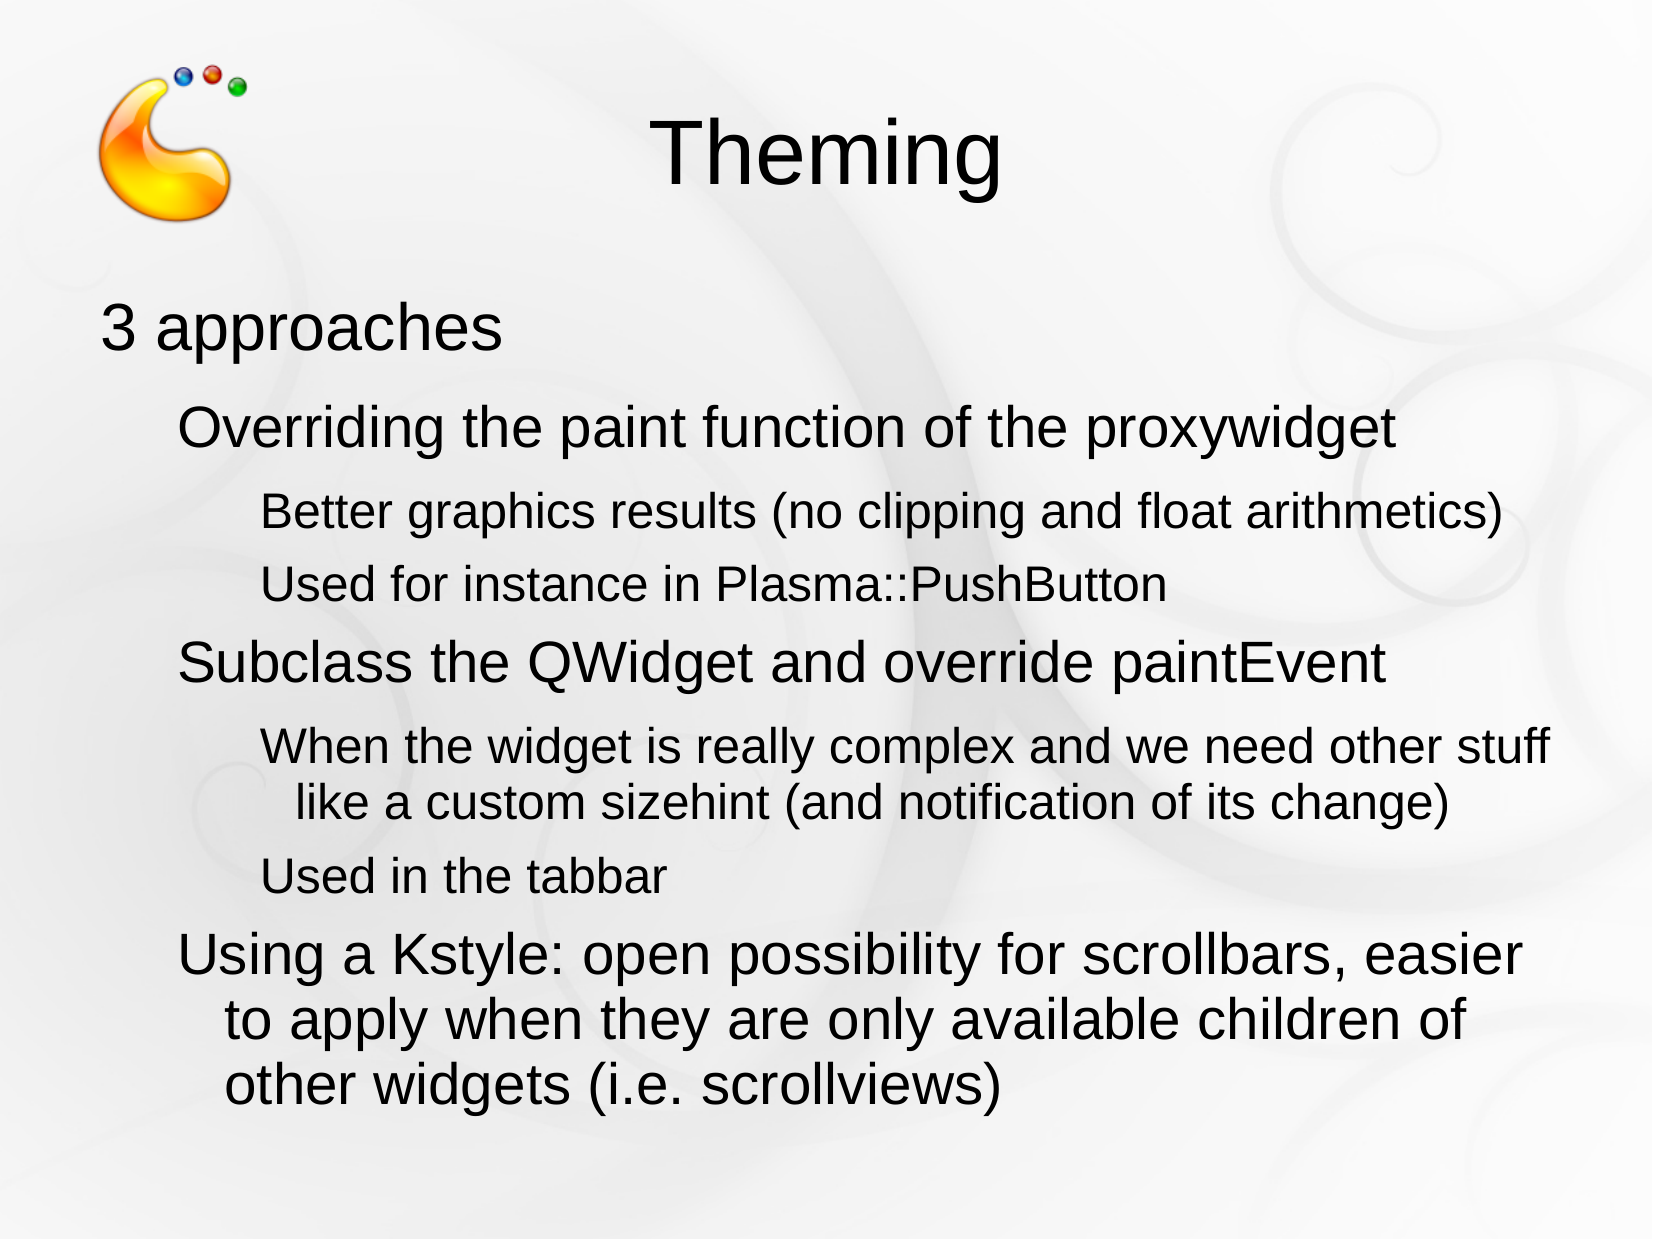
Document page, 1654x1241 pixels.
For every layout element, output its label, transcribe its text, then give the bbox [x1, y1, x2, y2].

title Theming [82, 56, 1571, 250]
list 3 approaches Overriding the paint function of the proxywidget Better graphics results (no clipping and float arithmetics) Used for instance in Plasma::PushButton Subclass the QWidget and override paintEvent When the widget is really complex and we need other stuff like a custom sizehint (and notification of its change) Used in the tabbar Using a Kstyle: open possibility for scrollbars, easier to apply when they are only available children of other widgets (i.e. scrollviews) [82, 290, 1571, 1117]
